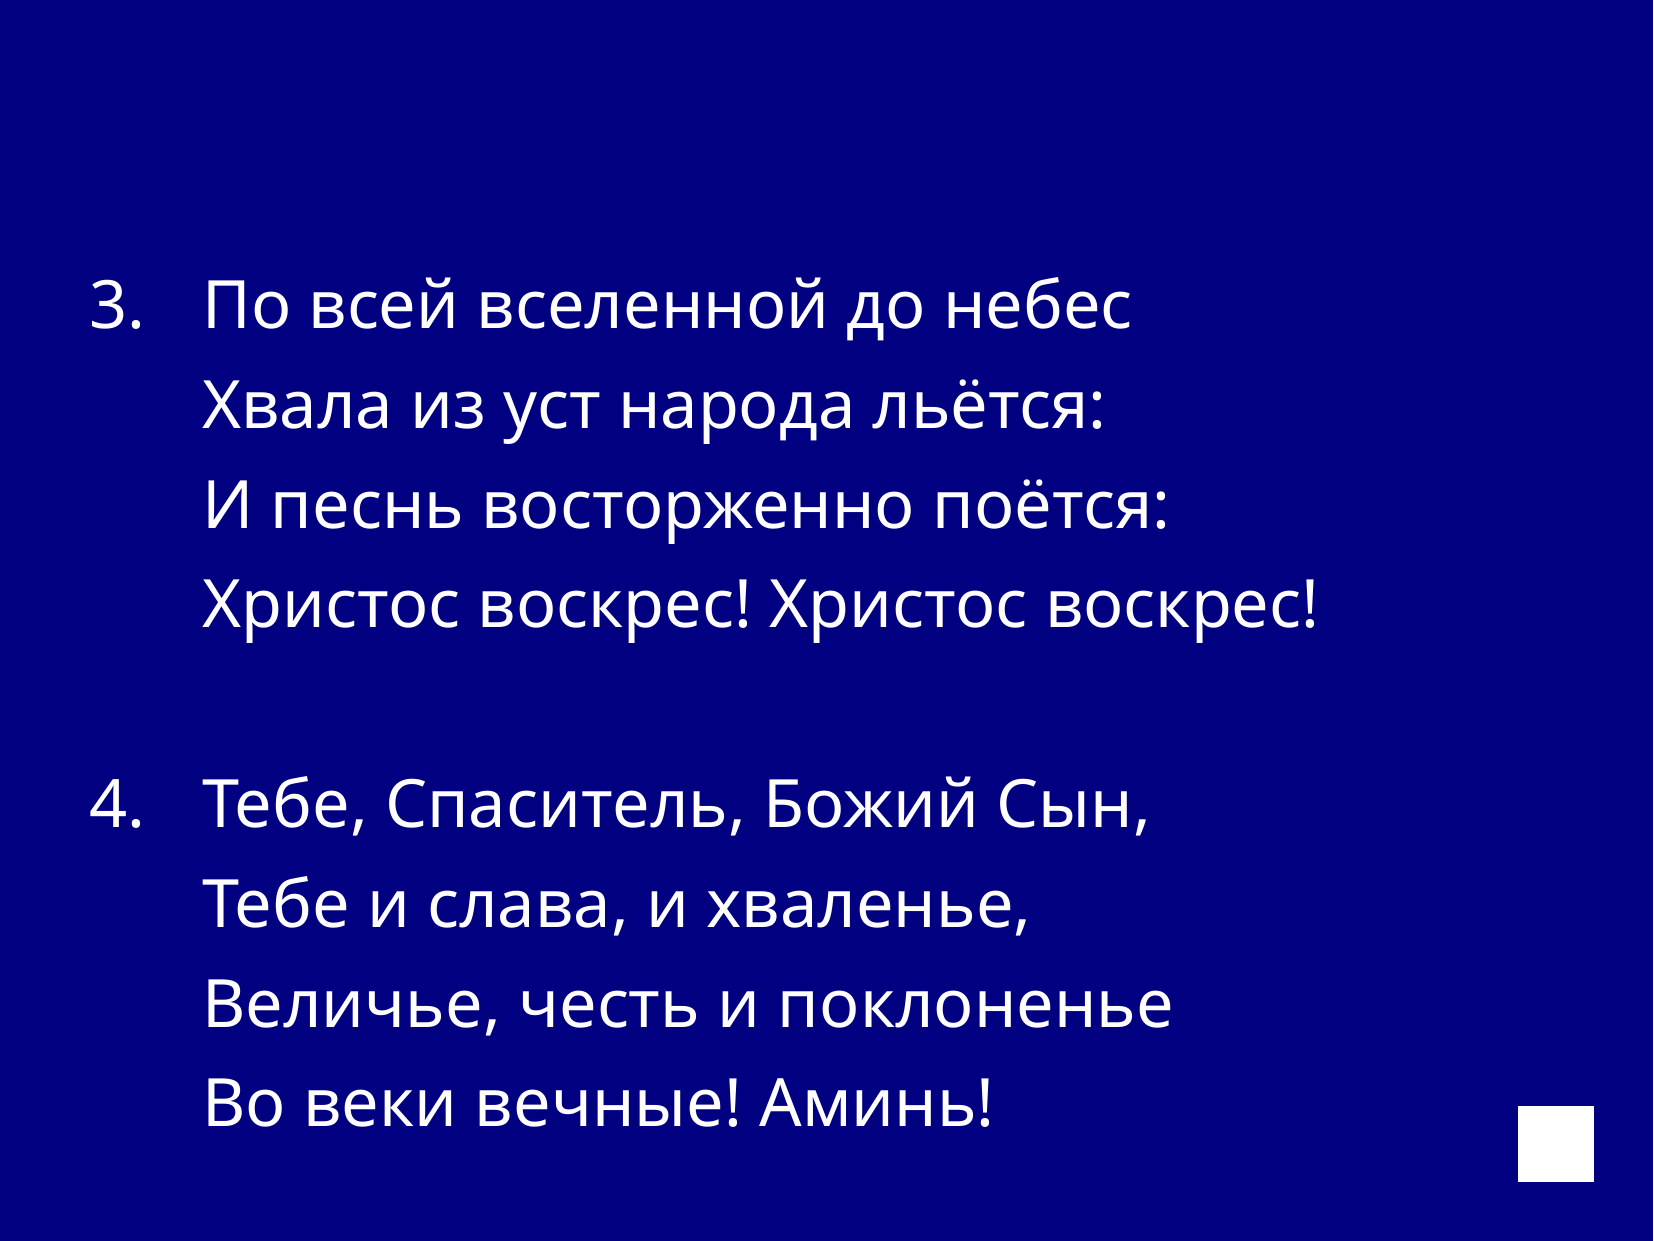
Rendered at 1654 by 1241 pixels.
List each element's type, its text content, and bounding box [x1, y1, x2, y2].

text_box [1518, 1106, 1594, 1182]
text_box 3. По всей вселенной до небес Хвала из уст народа льётся: И песнь восторженно поётся: Христос воскрес! Христос воскрес! 4. Тебе, Спаситель, Божий Сын, Тебе и слава, и хваленье, Величье, честь и поклоненье Во веки вечные! Аминь! [75, 150, 1576, 1163]
